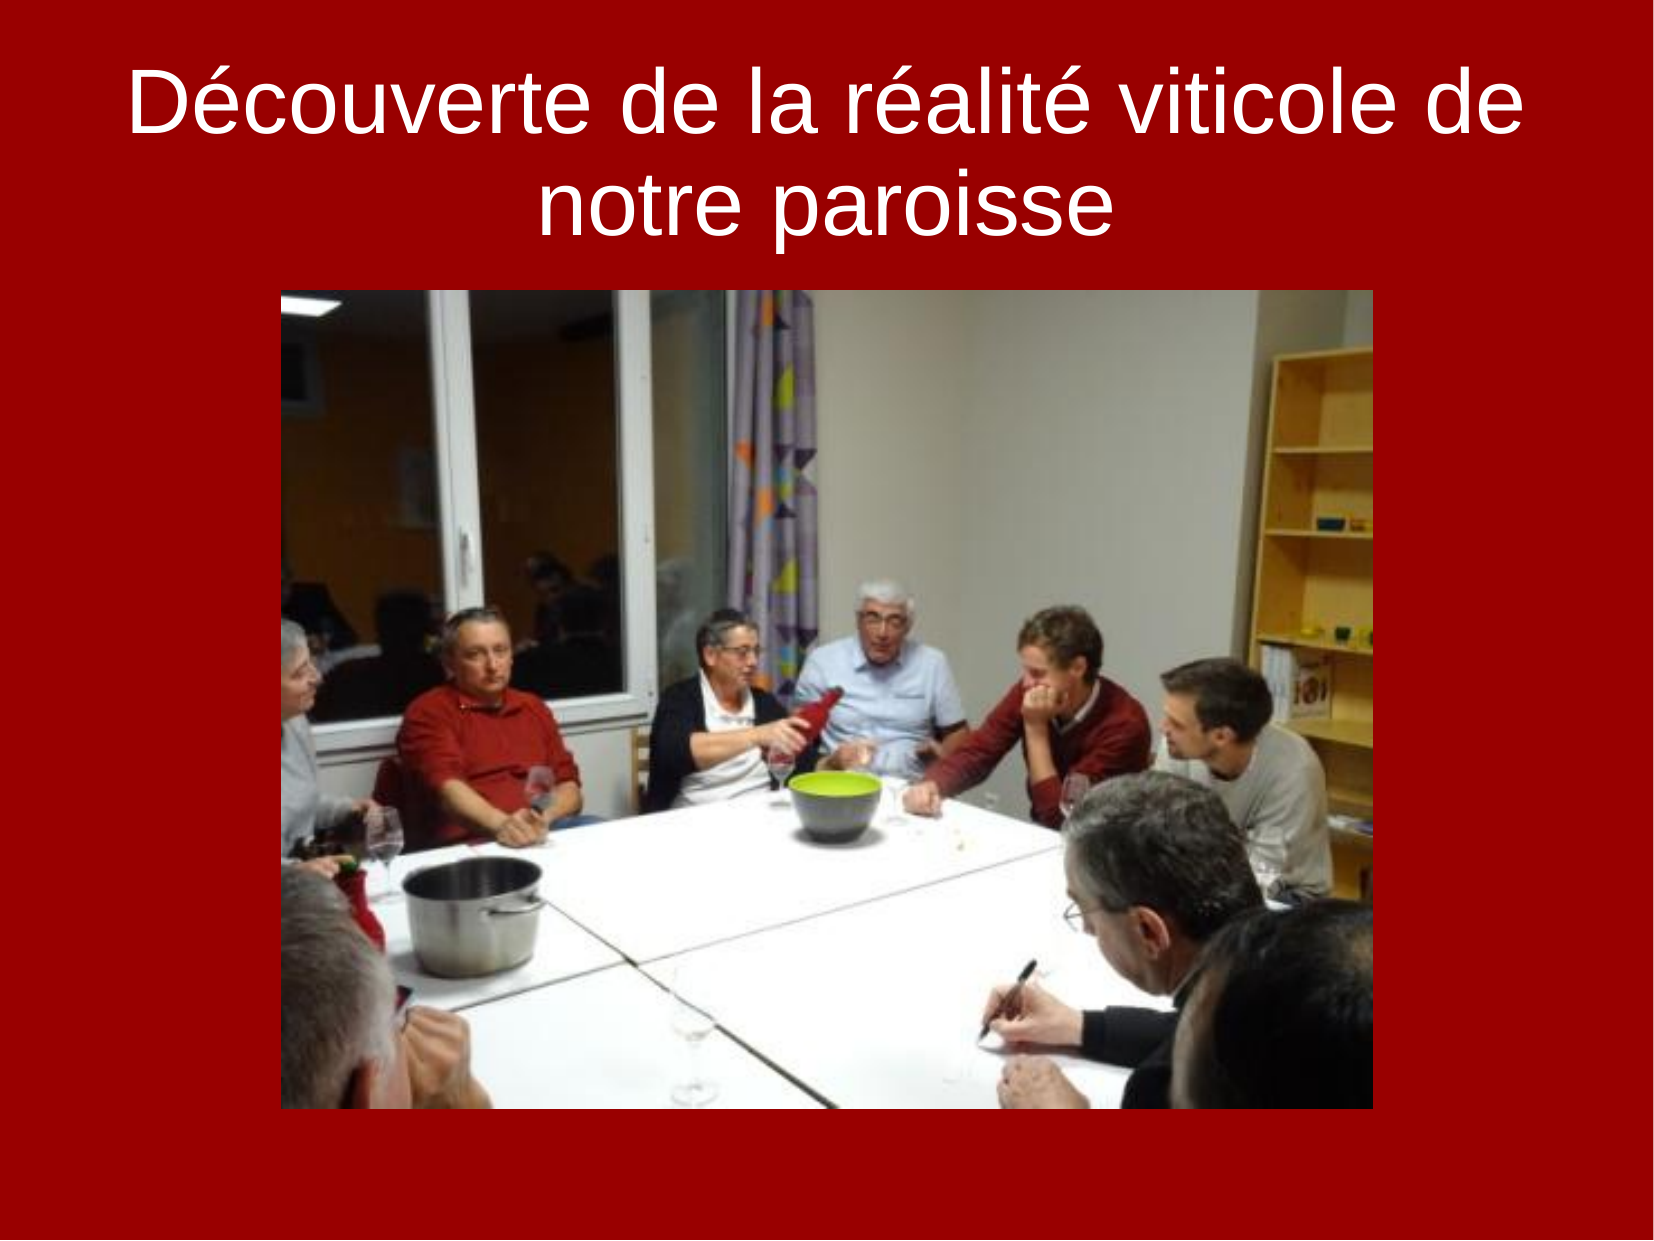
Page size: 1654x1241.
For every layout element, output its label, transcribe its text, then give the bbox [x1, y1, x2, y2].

title Découverte de la réalité viticole de notre paroisse [82, 49, 1571, 257]
picture [281, 290, 1373, 1109]
